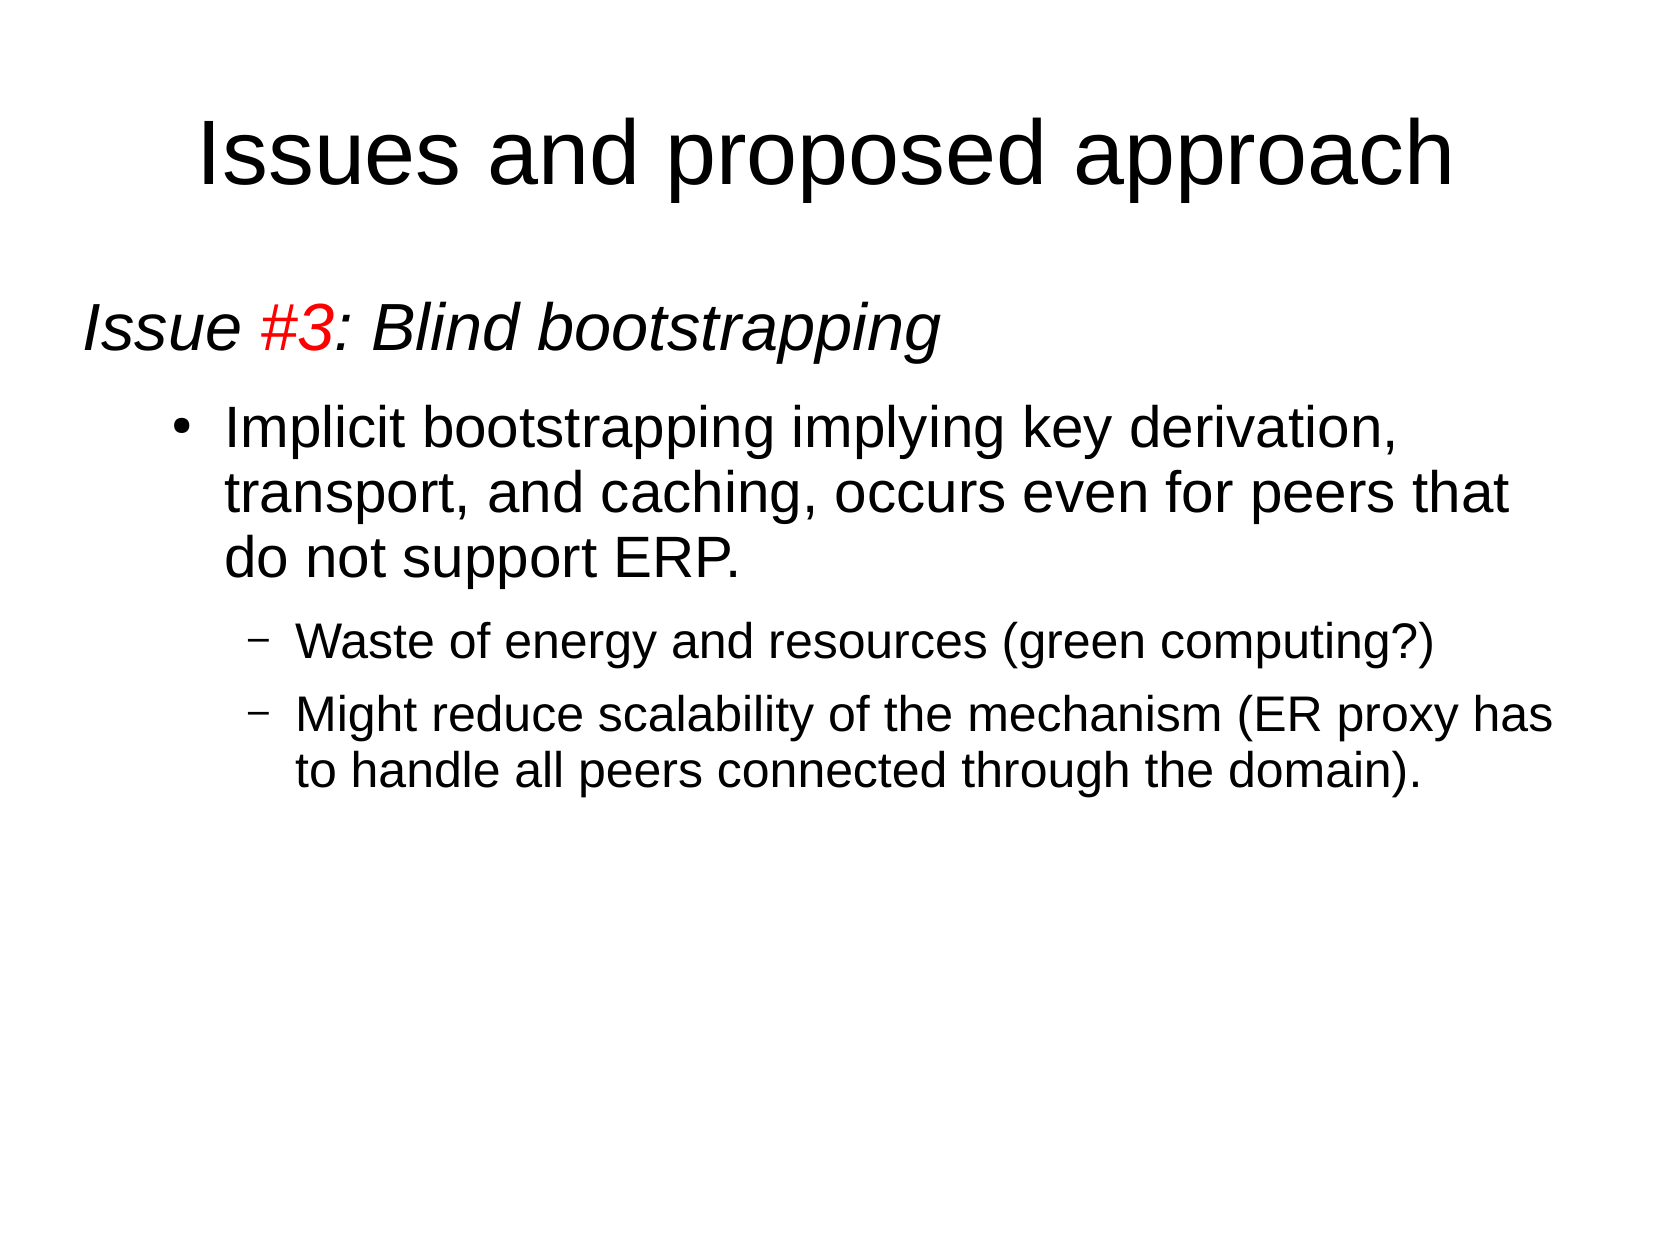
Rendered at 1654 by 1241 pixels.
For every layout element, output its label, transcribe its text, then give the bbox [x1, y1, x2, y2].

title Issues and proposed approach [82, 49, 1571, 257]
list Issue #3: Blind bootstrapping Implicit bootstrapping implying key derivation, transport, and caching, occurs even for peers that do not support ERP. Waste of energy and resources (green computing?) Might reduce scalability of the mechanism (ER proxy has to handle all peers connected through the domain). [82, 290, 1571, 1094]
